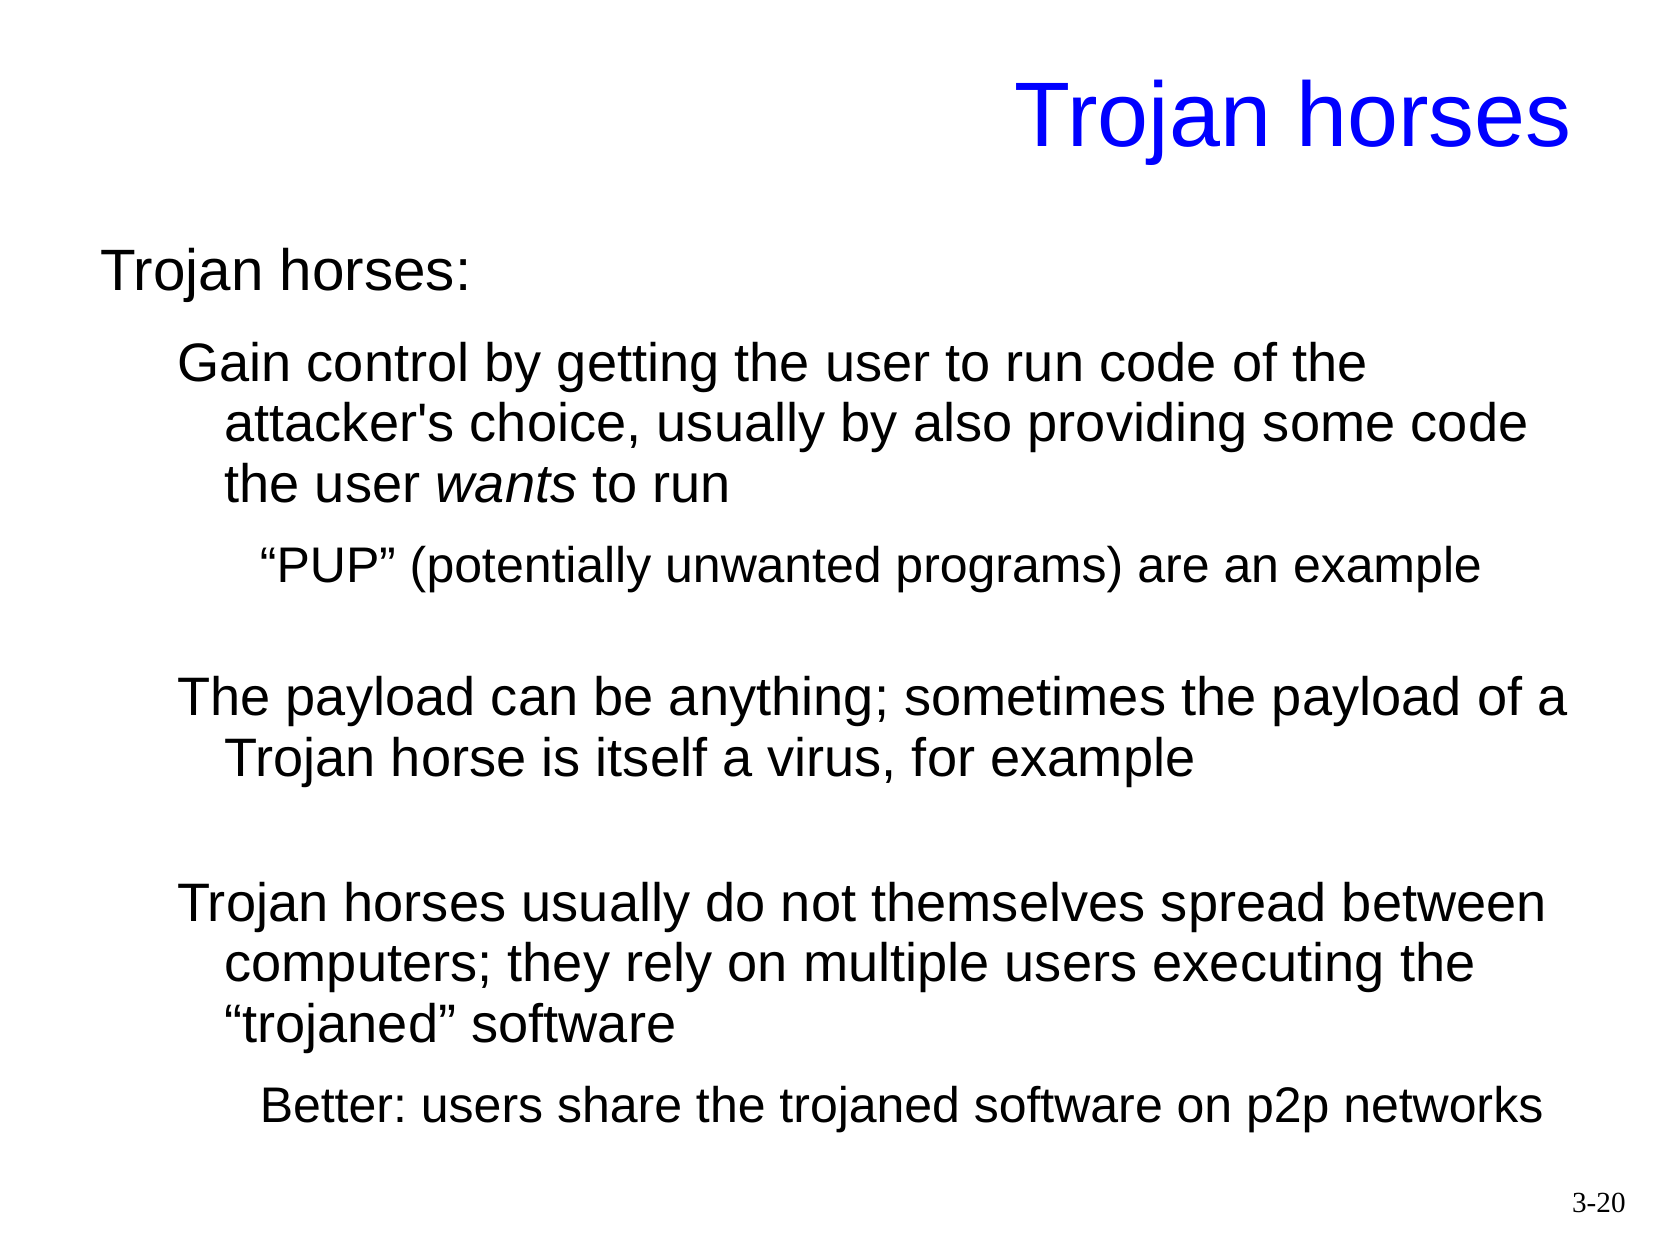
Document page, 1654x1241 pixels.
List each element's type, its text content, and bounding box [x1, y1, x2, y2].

title Trojan horses [84, 18, 1573, 211]
list Trojan horses: Gain control by getting the user to run code of the attacker's choice, usually by also providing some code the user wants to run “PUP” (potentially unwanted programs) are an example The payload can be anything; sometimes the payload of a Trojan horse is itself a virus, for example Trojan horses usually do not themselves spread between computers; they rely on multiple users executing the “trojaned” software Better: users share the trojaned software on p2p networks [82, 237, 1571, 1156]
